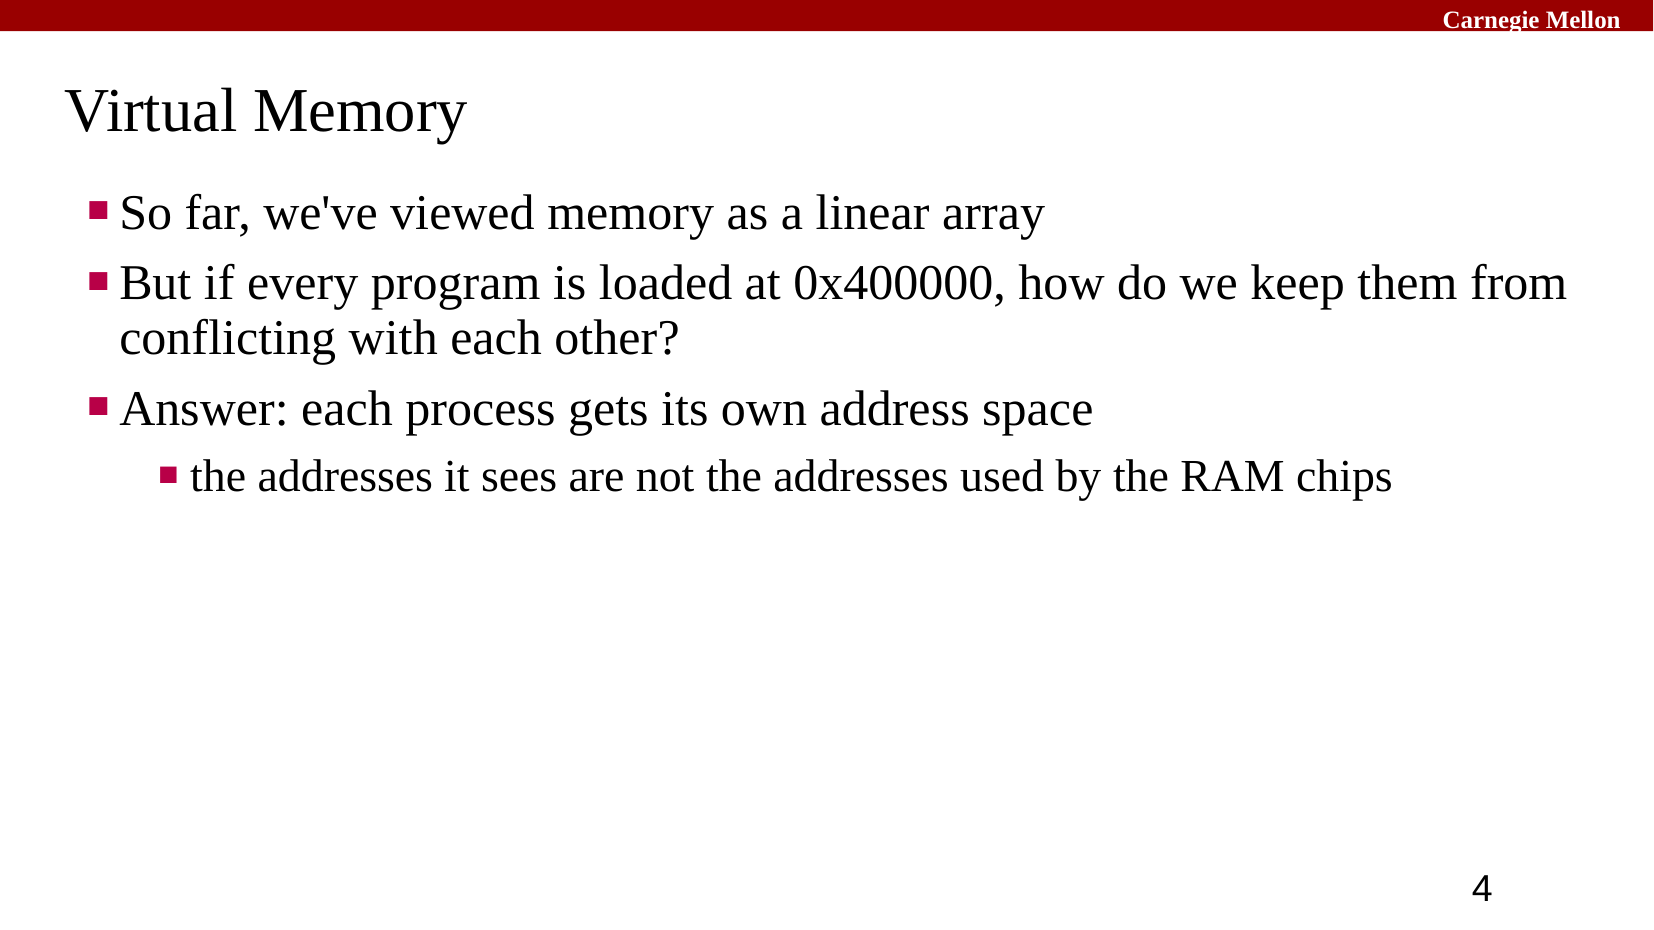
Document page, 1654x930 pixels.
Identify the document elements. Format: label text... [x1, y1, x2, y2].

title Virtual Memory [64, 58, 1576, 163]
list So far, we've viewed memory as a linear array But if every program is loaded at 0x400000, how do we keep them from conflicting with each other? Answer: each process gets its own address space the addresses it sees are not the addresses used by the RAM chips [71, 184, 1576, 859]
